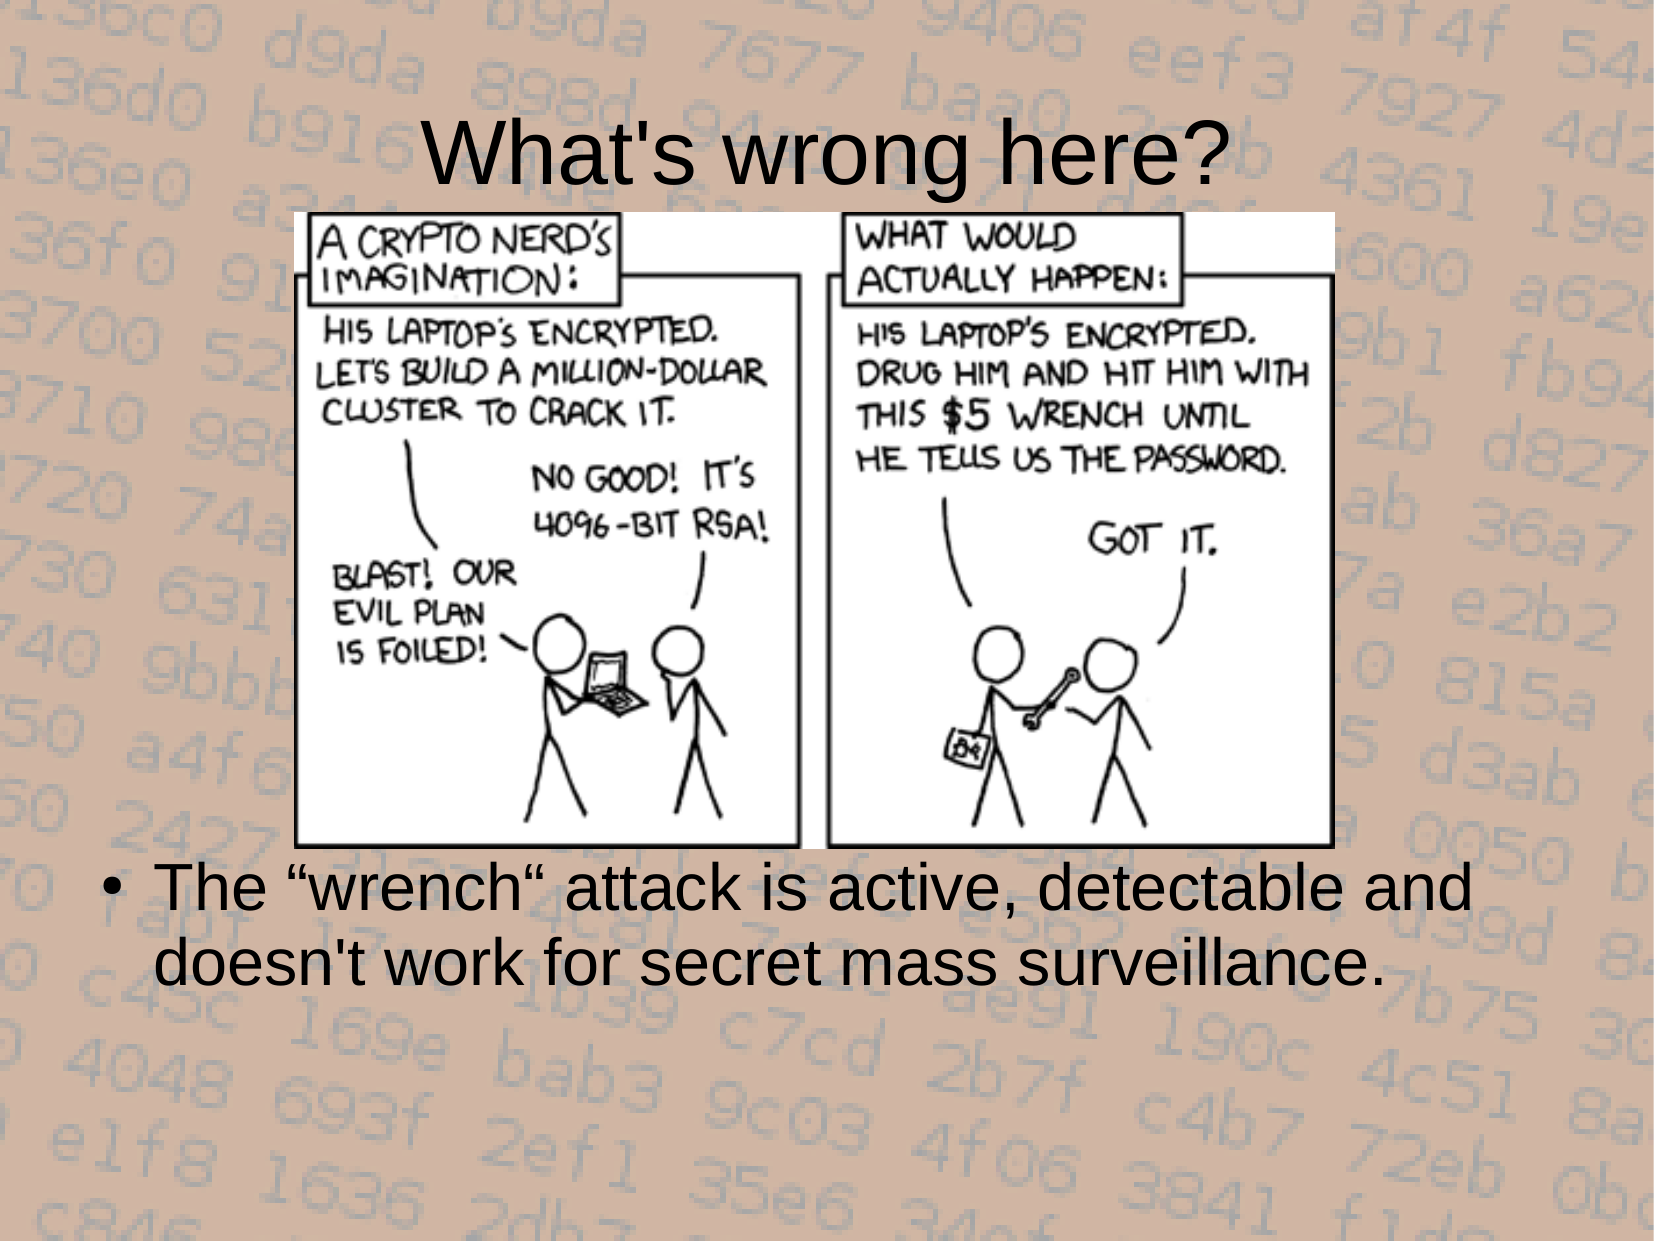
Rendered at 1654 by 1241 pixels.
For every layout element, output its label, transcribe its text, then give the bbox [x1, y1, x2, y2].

title What's wrong here? [82, 49, 1571, 257]
list The “wrench“ attack is active, detectable and doesn't work for secret mass surveillance. [82, 850, 1571, 1010]
picture [0, 0, 1654, 1241]
